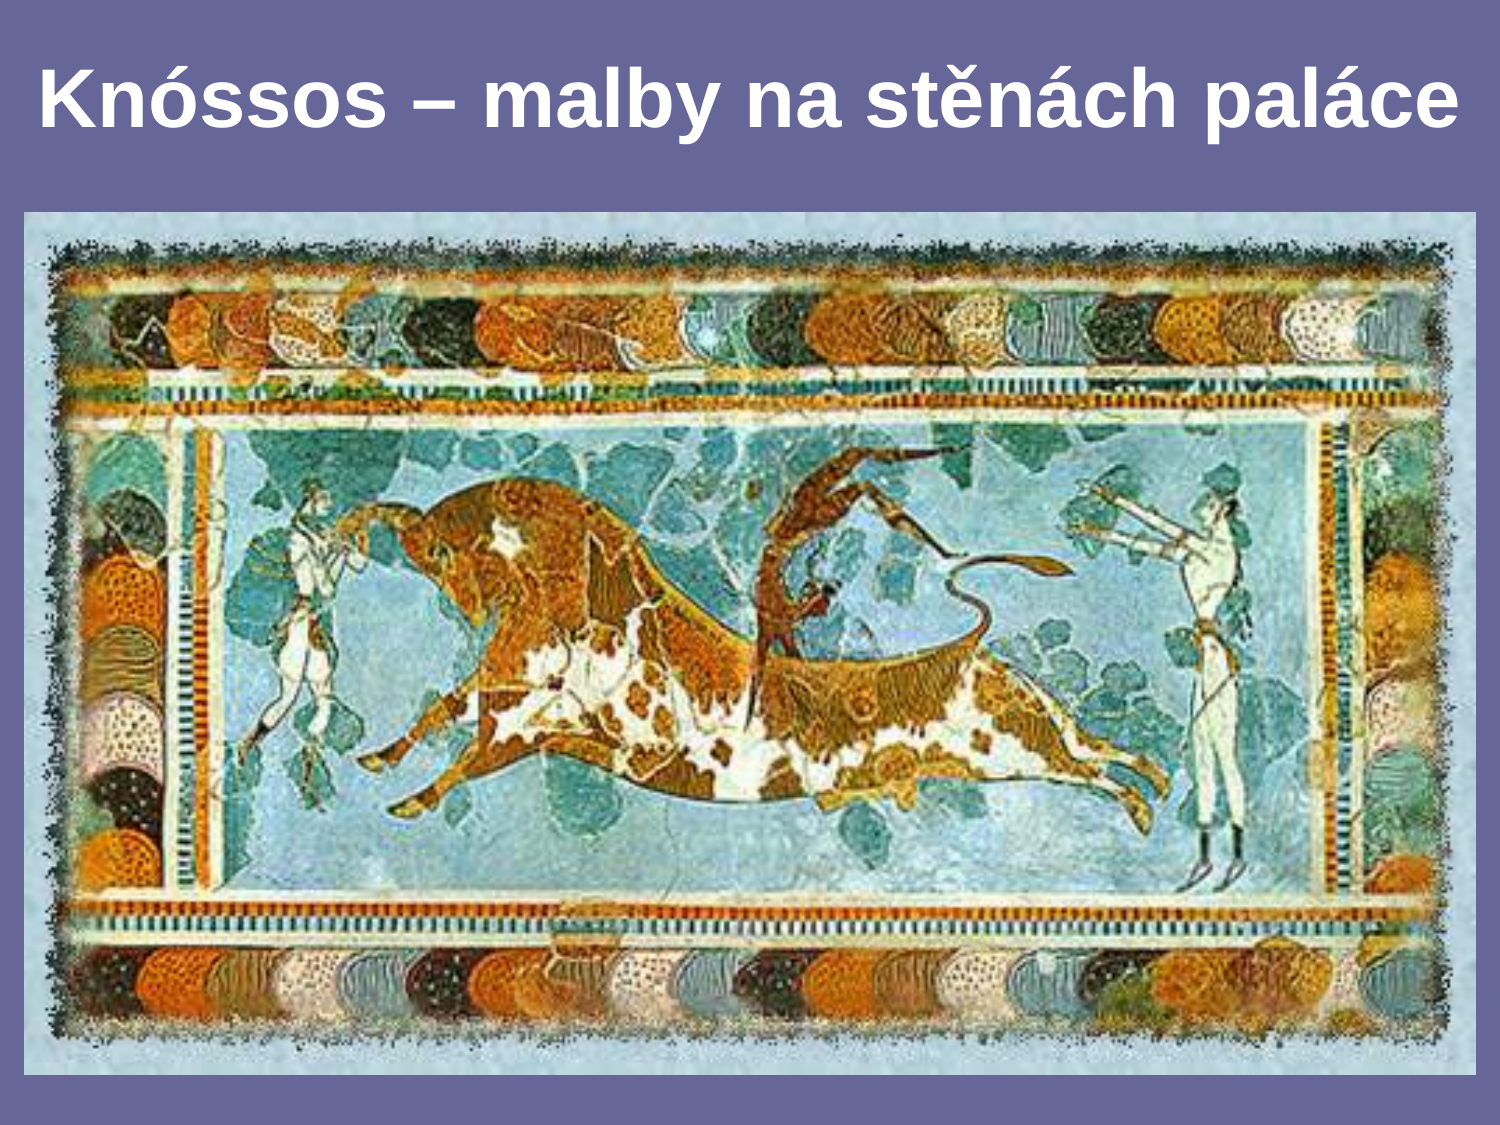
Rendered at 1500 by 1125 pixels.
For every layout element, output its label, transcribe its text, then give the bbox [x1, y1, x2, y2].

picture [24, 212, 1476, 1075]
title Knóssos – malby na stěnách paláce [0, 0, 1500, 188]
